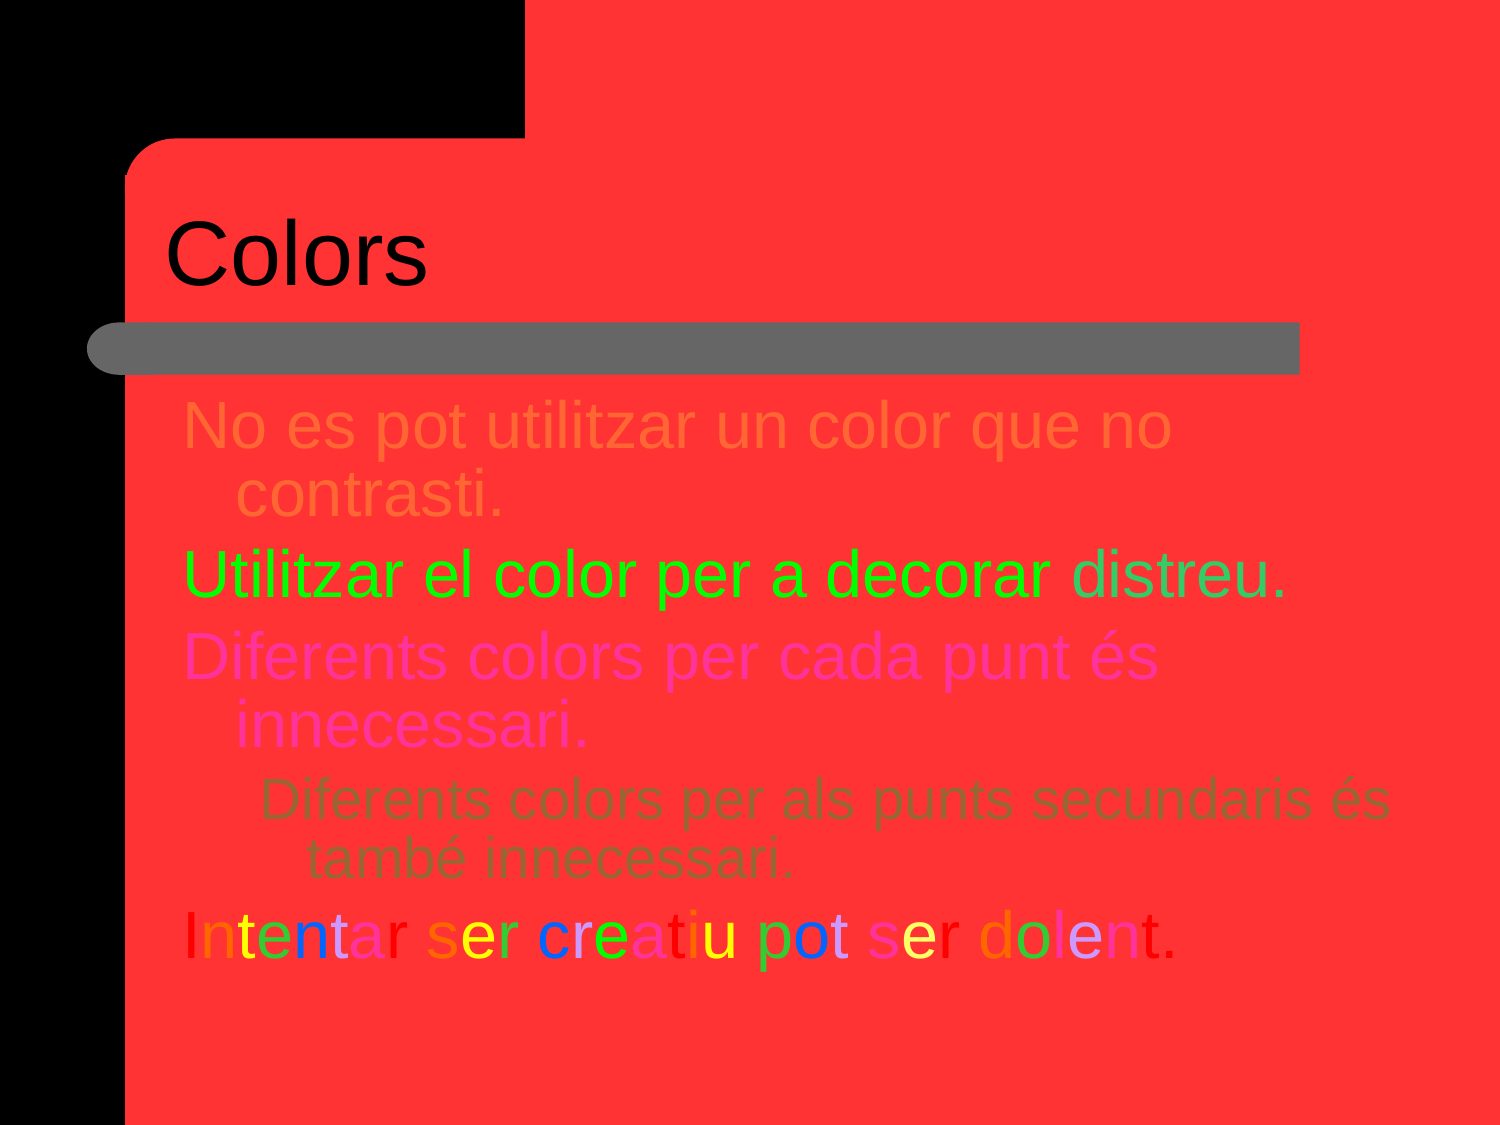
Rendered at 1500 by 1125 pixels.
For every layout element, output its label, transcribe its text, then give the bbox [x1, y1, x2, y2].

title Colors [149, 124, 1463, 313]
list No es pot utilitzar un color que no contrasti. Utilitzar el color per a decorar distreu. Diferents colors per cada punt és innecessari. Diferents colors per als punts secundaris és també innecessari. Intentar ser creatiu pot ser dolent. [149, 387, 1463, 1066]
